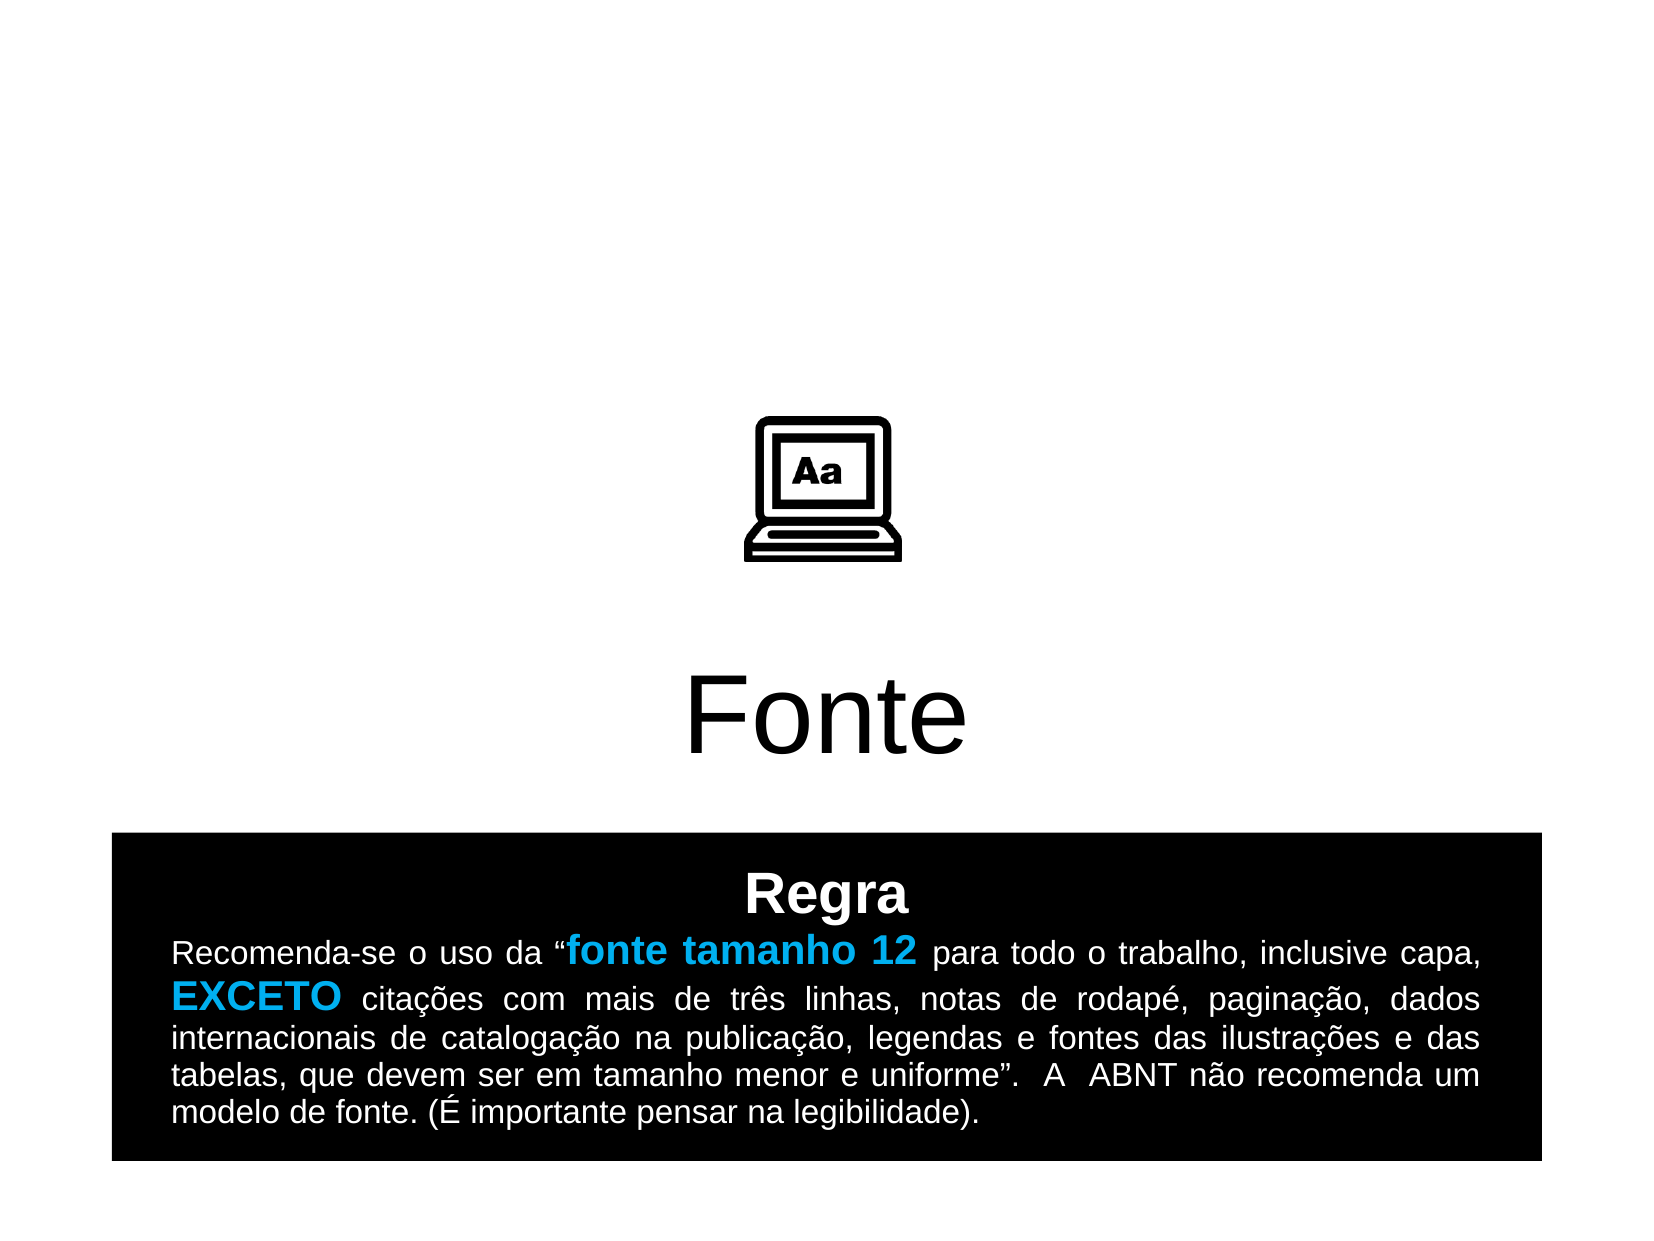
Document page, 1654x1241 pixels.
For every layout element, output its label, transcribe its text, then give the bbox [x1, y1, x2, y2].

title Fonte [11, 608, 1642, 816]
text_box Regra Recomenda-se o uso da “fonte tamanho 12 para todo o trabalho, inclusive capa, EXCETO citações com mais de três linhas, notas de rodapé, paginação, dados internacionais de catalogação na publicação, legendas e fontes das ilustrações e das tabelas, que devem ser em tamanho menor e uniforme”. A ABNT não recomenda um modelo de fonte. (É importante pensar na legibilidade). [111, 832, 1542, 1161]
picture [744, 416, 902, 562]
